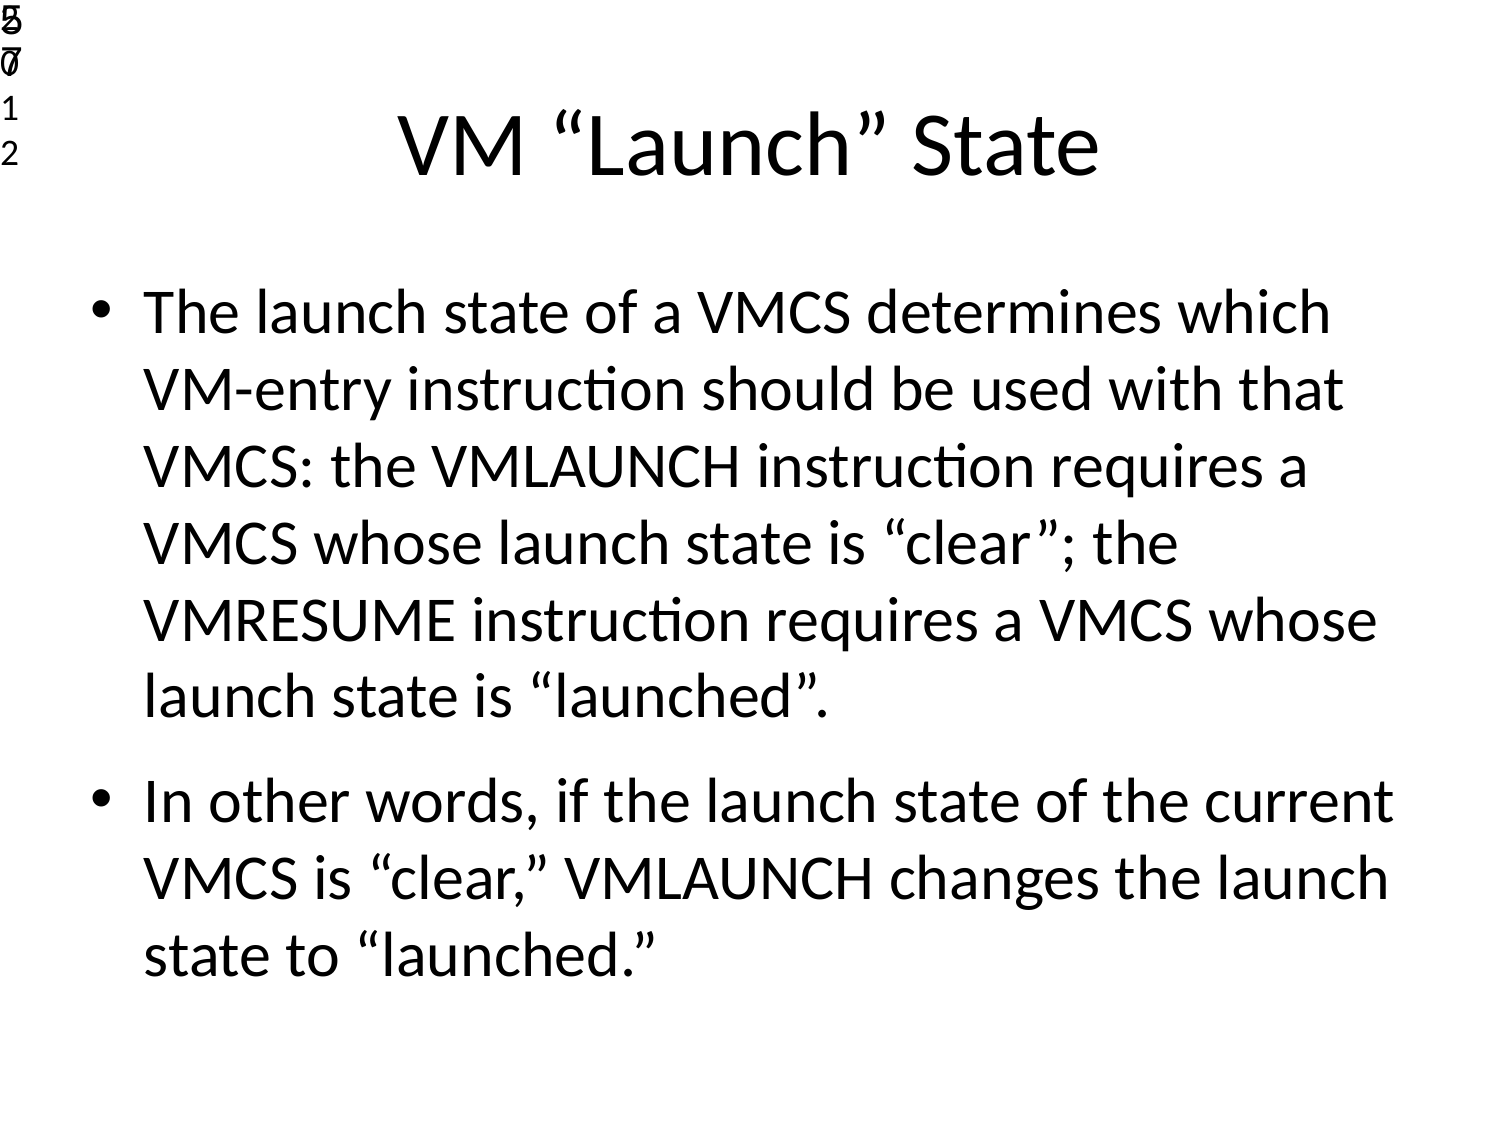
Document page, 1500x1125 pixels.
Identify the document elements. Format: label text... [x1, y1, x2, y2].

list The launch state of a VMCS determines which VM-entry instruction should be used with that VMCS: the VMLAUNCH instruction requires a VMCS whose launch state is “clear”; the VMRESUME instruction requires a VMCS whose launch state is “launched”. In other words, if the launch state of the current VMCS is “clear,” VMLAUNCH changes the launch state to “launched.” [75, 262, 1425, 1005]
title VM “Launch” State [75, 45, 1425, 233]
